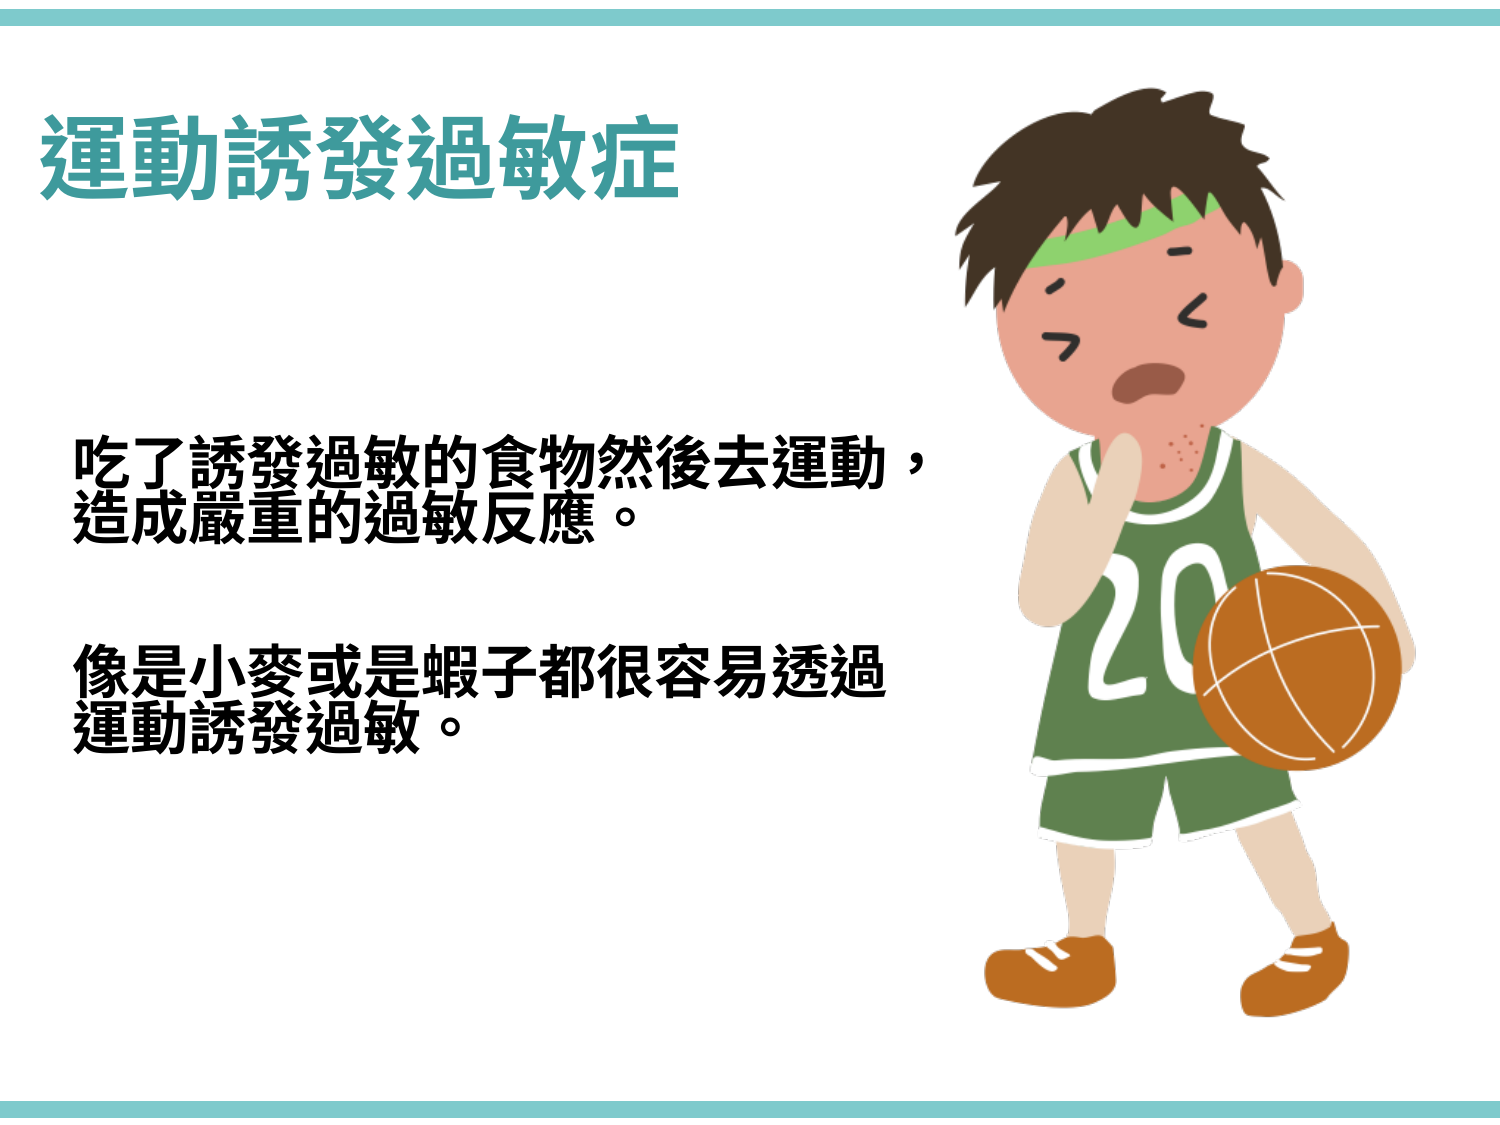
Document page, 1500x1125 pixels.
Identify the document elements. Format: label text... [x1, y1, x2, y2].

text_box [0, 9, 942, 26]
list 吃了誘發過敏的食物然後去運動，造成嚴重的過敏反應。 像是小麥或是蝦子都很容易透過運動誘發過敏。 [57, 432, 915, 790]
text_box [1467, 9, 1500, 26]
text_box [0, 1101, 1500, 1118]
picture [942, 0, 1467, 1067]
title 運動誘發過敏症 [23, 53, 726, 272]
